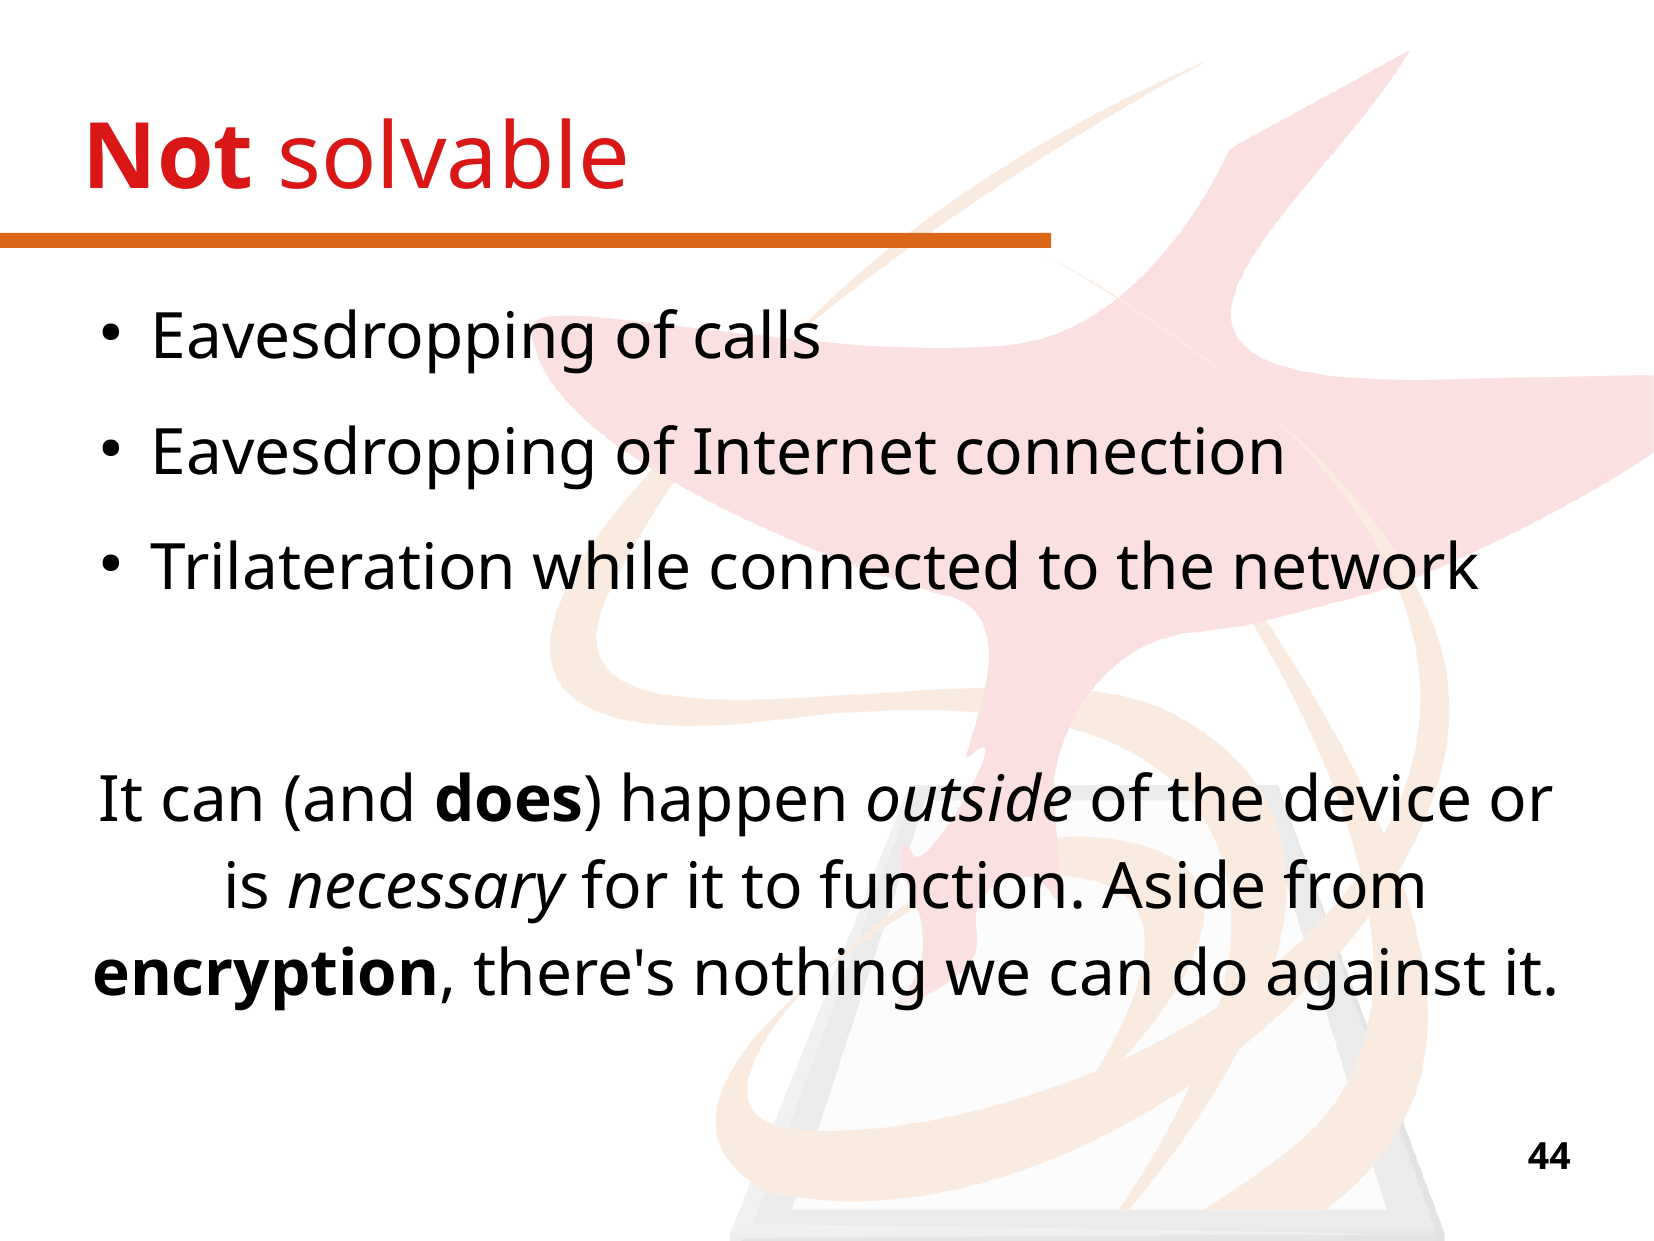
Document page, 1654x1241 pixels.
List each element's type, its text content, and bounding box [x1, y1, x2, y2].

list Eavesdropping of calls Eavesdropping of Internet connection Trilateration while connected to the network It can (and does) happen outside of the device or is necessary for it to function. Aside from encryption, there's nothing we can do against it. [82, 290, 1571, 1075]
title Not solvable [82, 49, 1571, 257]
picture [531, 49, 1654, 1241]
